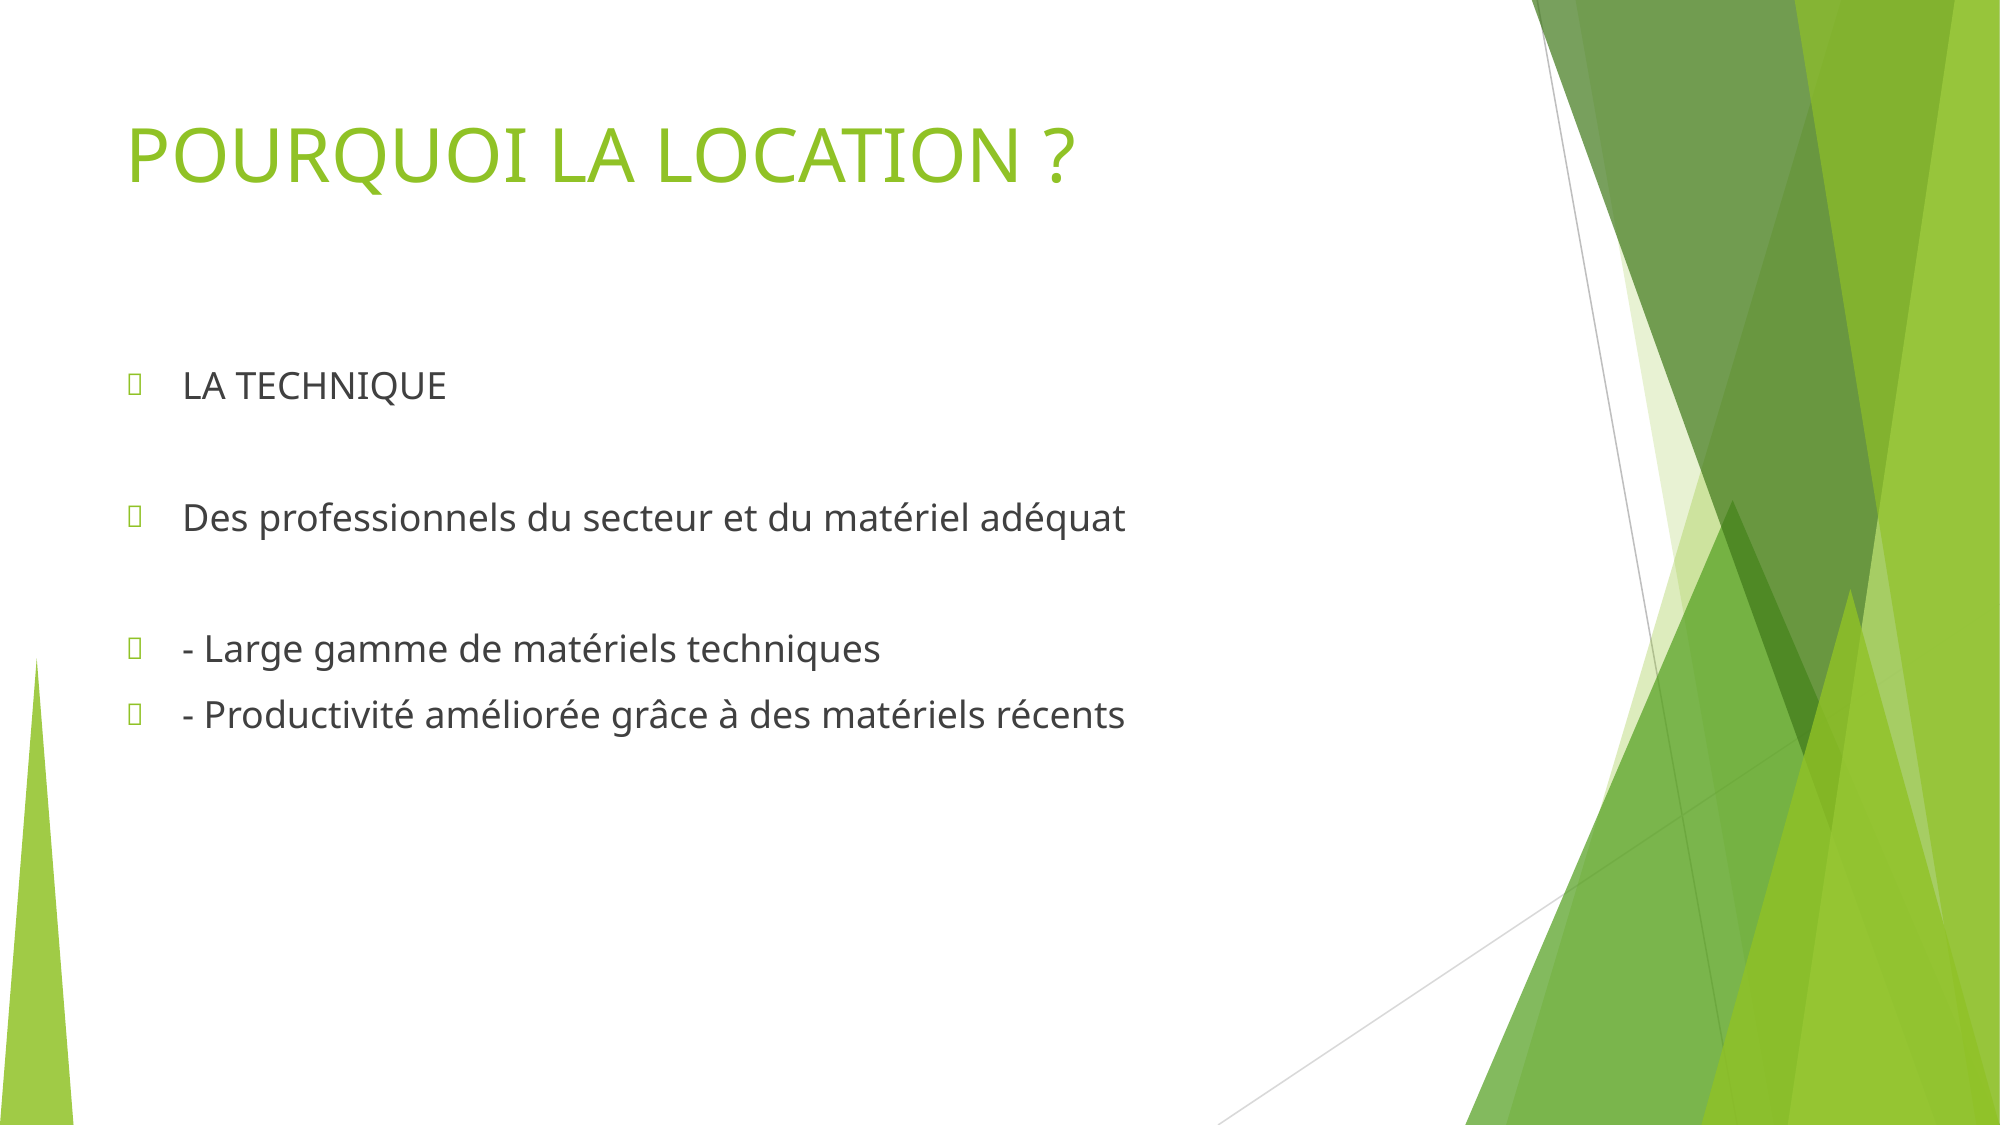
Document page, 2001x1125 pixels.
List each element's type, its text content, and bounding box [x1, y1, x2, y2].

list LA TECHNIQUE Des professionnels du secteur et du matériel adéquat - Large gamme de matériels techniques - Productivité améliorée grâce à des matériels récents [111, 354, 1522, 992]
title POURQUOI LA LOCATION ? [111, 99, 1522, 317]
